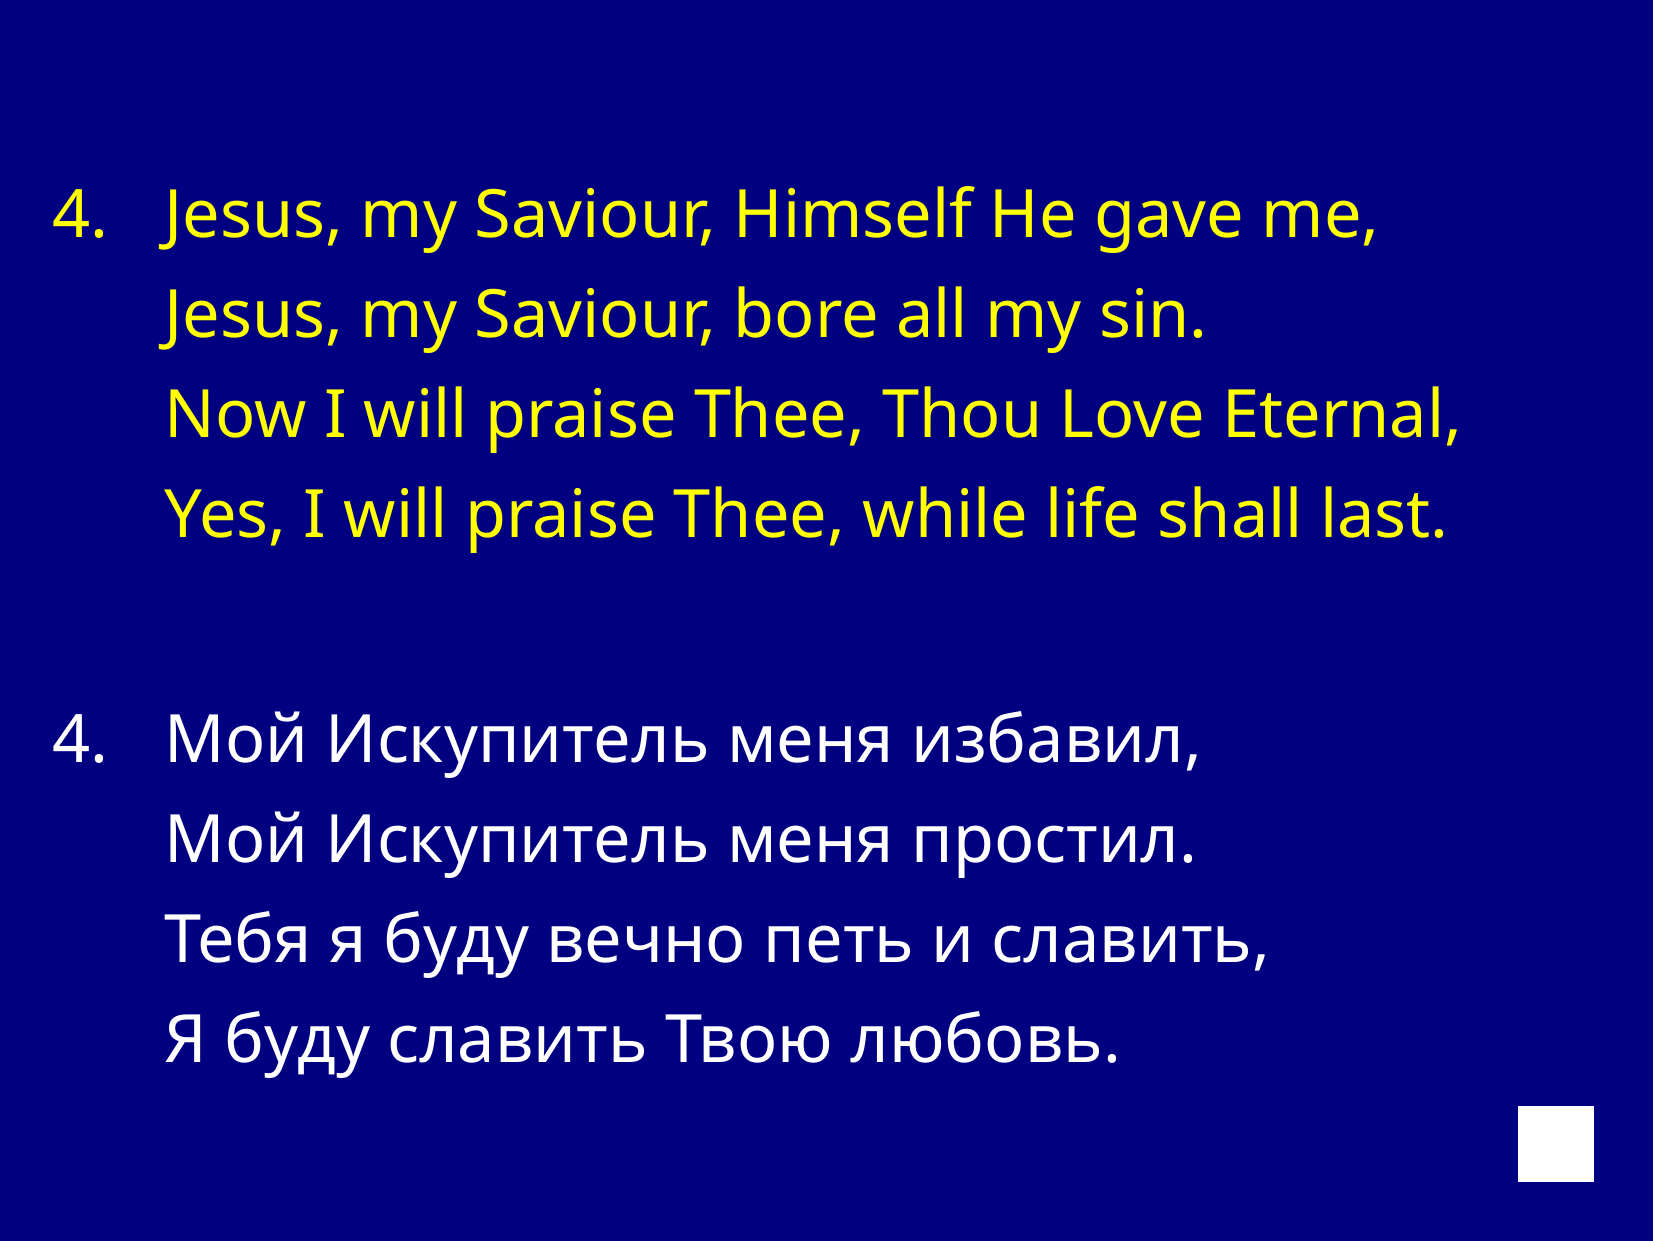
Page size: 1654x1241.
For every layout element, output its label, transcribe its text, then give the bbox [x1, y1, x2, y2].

text_box 4. Jesus, my Saviour, Himself He gave me, Jesus, my Saviour, bore all my sin. Now I will praise Thee, Thou Love Eternal, Yes, I will praise Thee, while life shall last. [37, 150, 1653, 675]
text_box 4. Мой Искупитель меня избавил, Мой Искупитель меня простил. Тебя я буду вечно петь и славить, Я буду славить Твою любовь. [37, 675, 1653, 1163]
text_box [1518, 1163, 1594, 1182]
